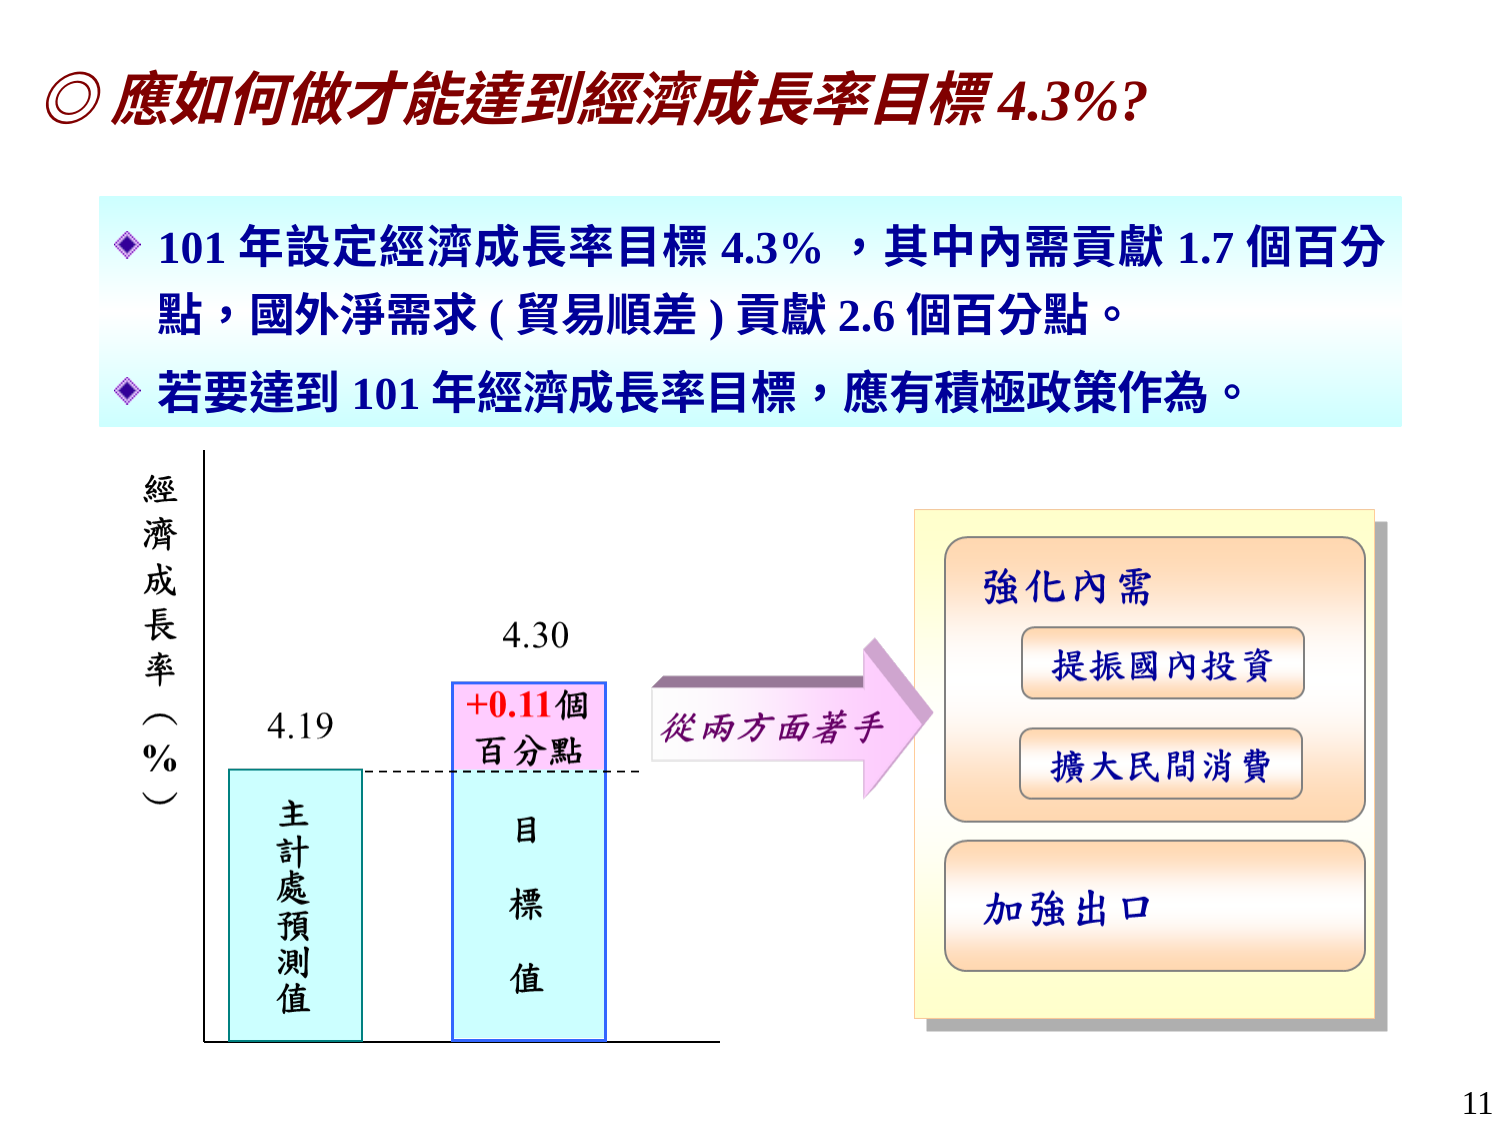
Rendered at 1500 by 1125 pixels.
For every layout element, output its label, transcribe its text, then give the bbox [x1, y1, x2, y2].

picture [117, 450, 1388, 1043]
text_box ◎應如何做才能達到經濟成長率目標4.3%? [23, 50, 1441, 141]
text_box 101年設定經濟成長率目標4.3%，其中內需貢獻1.7個百分點，國外淨需求(貿易順差)貢獻2.6個百分點。 若要達到101年經濟成長率目標，應有積極政策作為。 [99, 196, 1402, 427]
picture [114, 377, 141, 405]
text_box <編號> [1446, 1062, 1500, 1125]
picture [114, 231, 141, 259]
